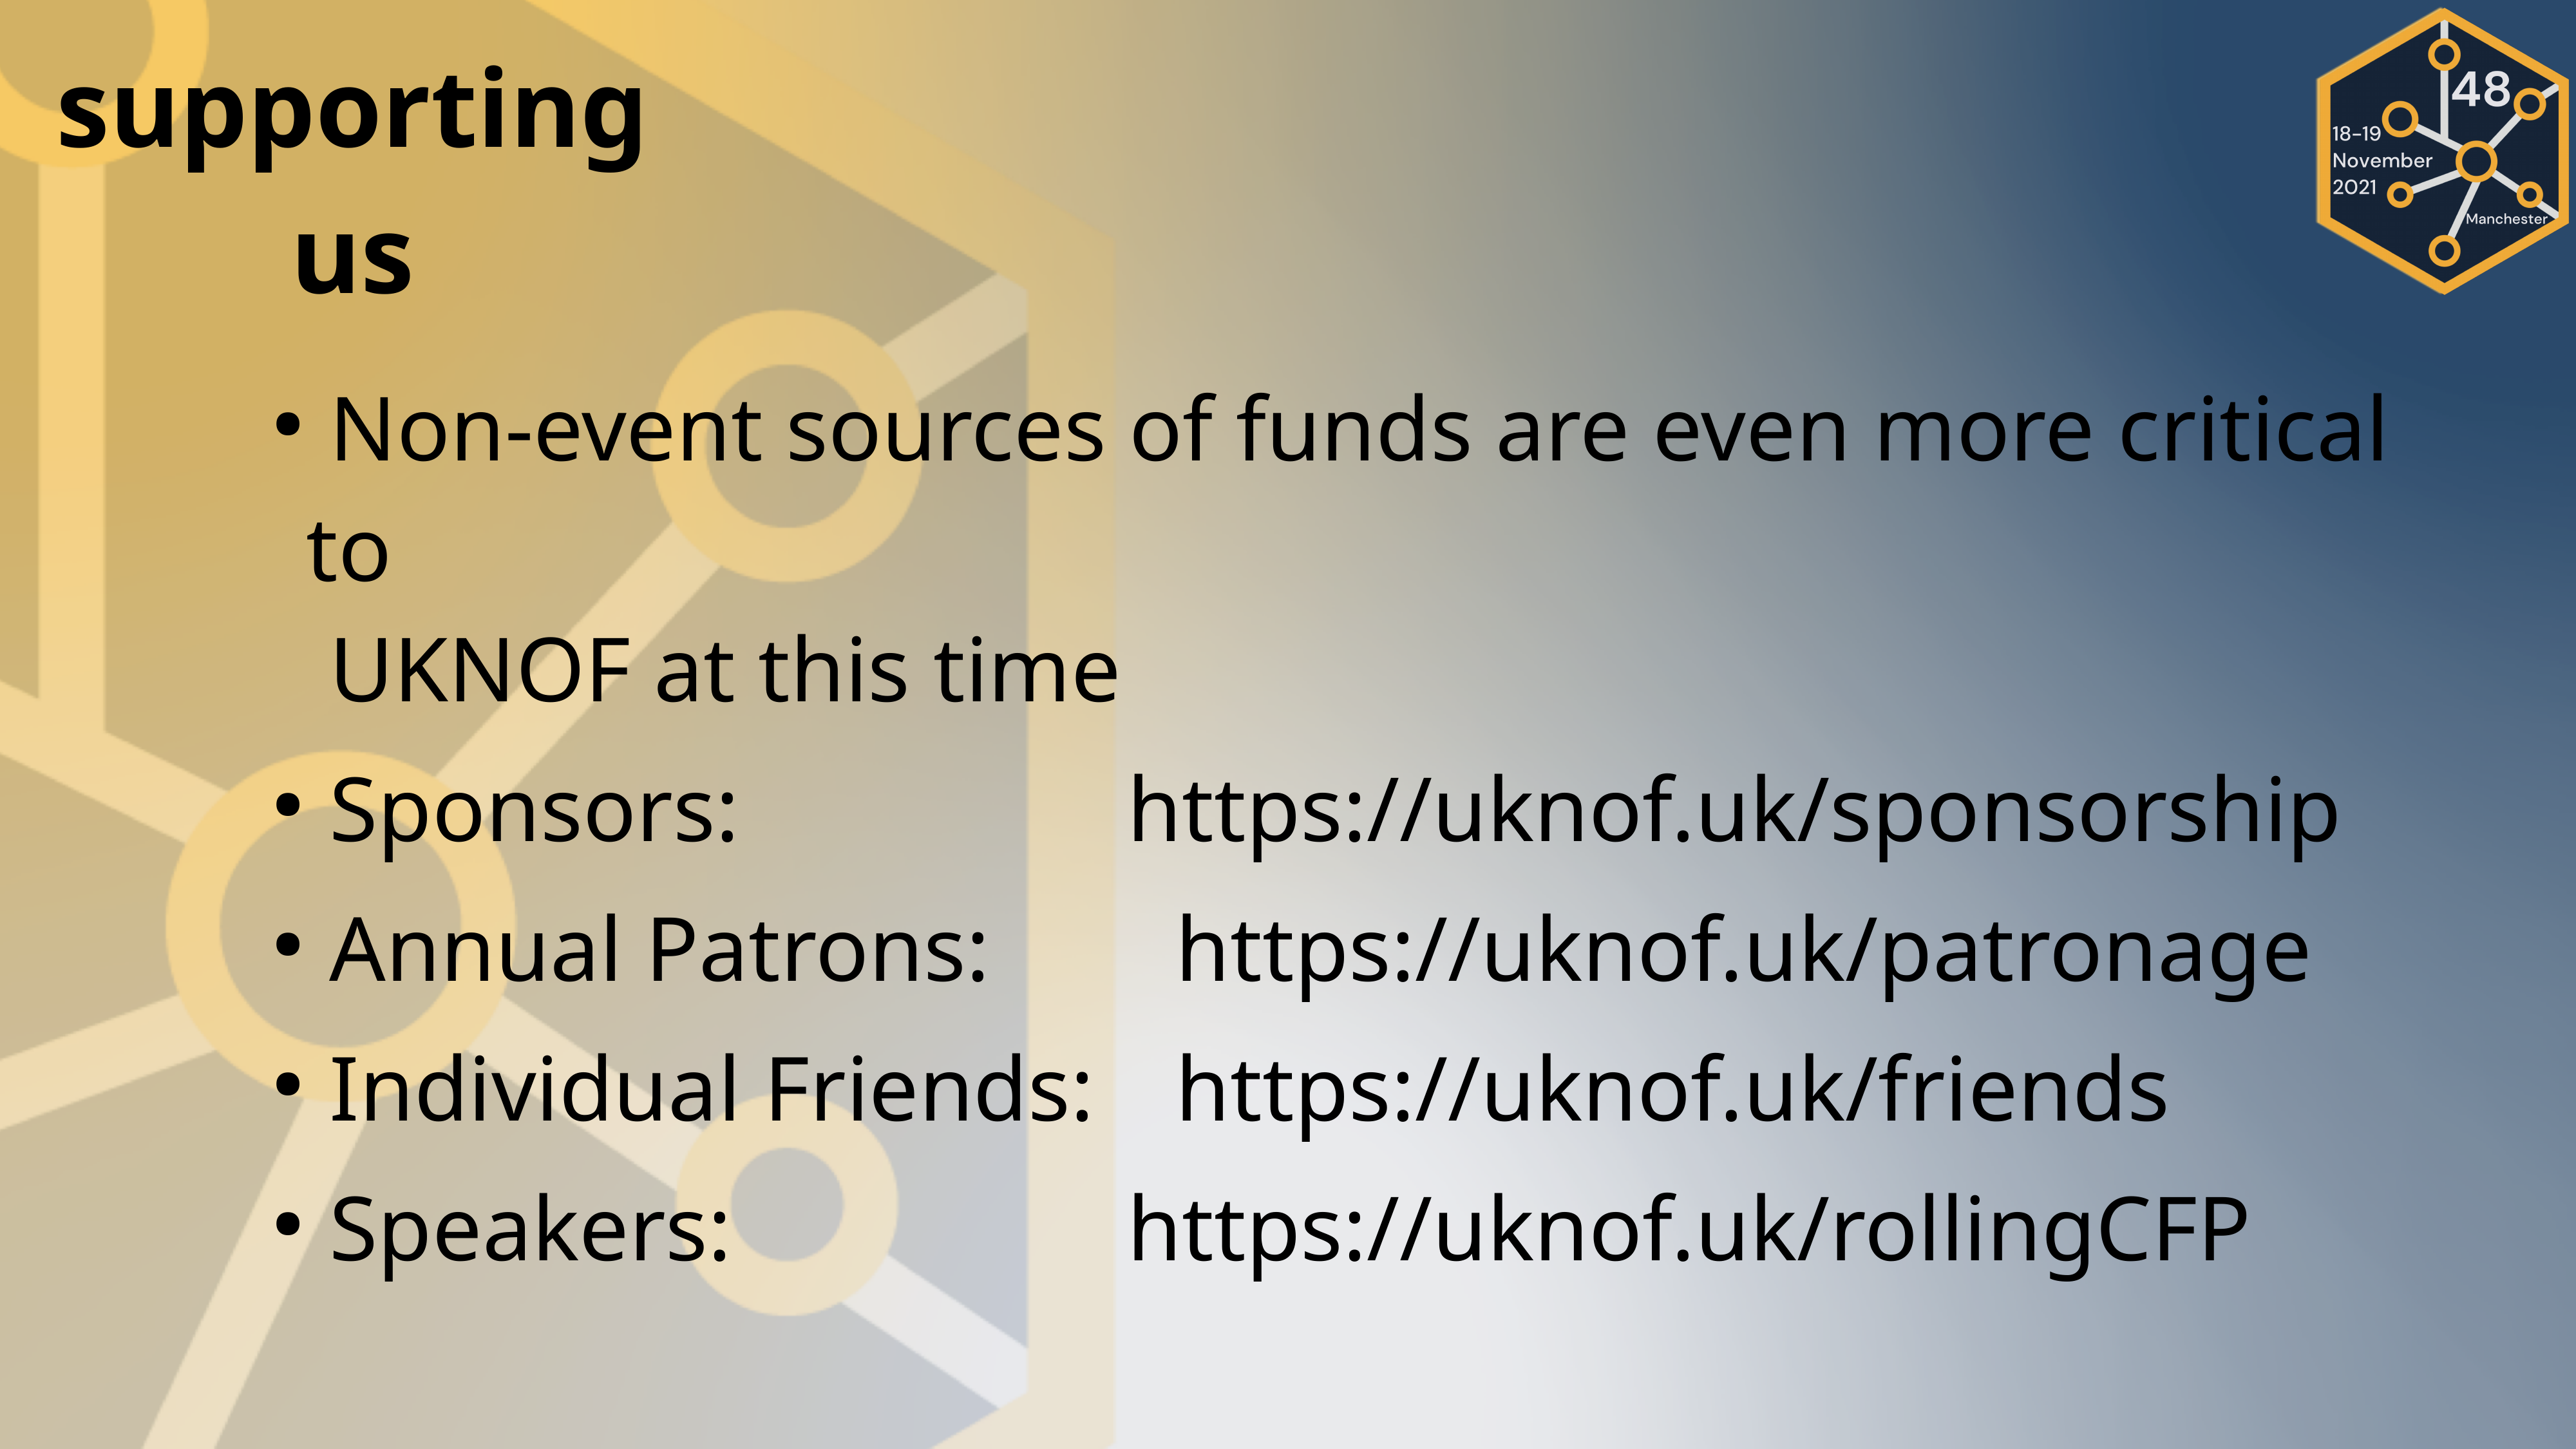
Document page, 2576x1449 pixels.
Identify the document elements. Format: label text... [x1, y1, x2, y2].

list Non-event sources of funds are even more critical to UKNOF at this time Sponsors: https://uknof.uk/sponsorship Annual Patrons: https://uknof.uk/patronage Individual Friends: https://uknof.uk/friends Speakers: https://uknof.uk/rollingCFP [261, 366, 2464, 1218]
picture [0, 0, 2576, 1449]
title supporting us [0, 57, 706, 300]
